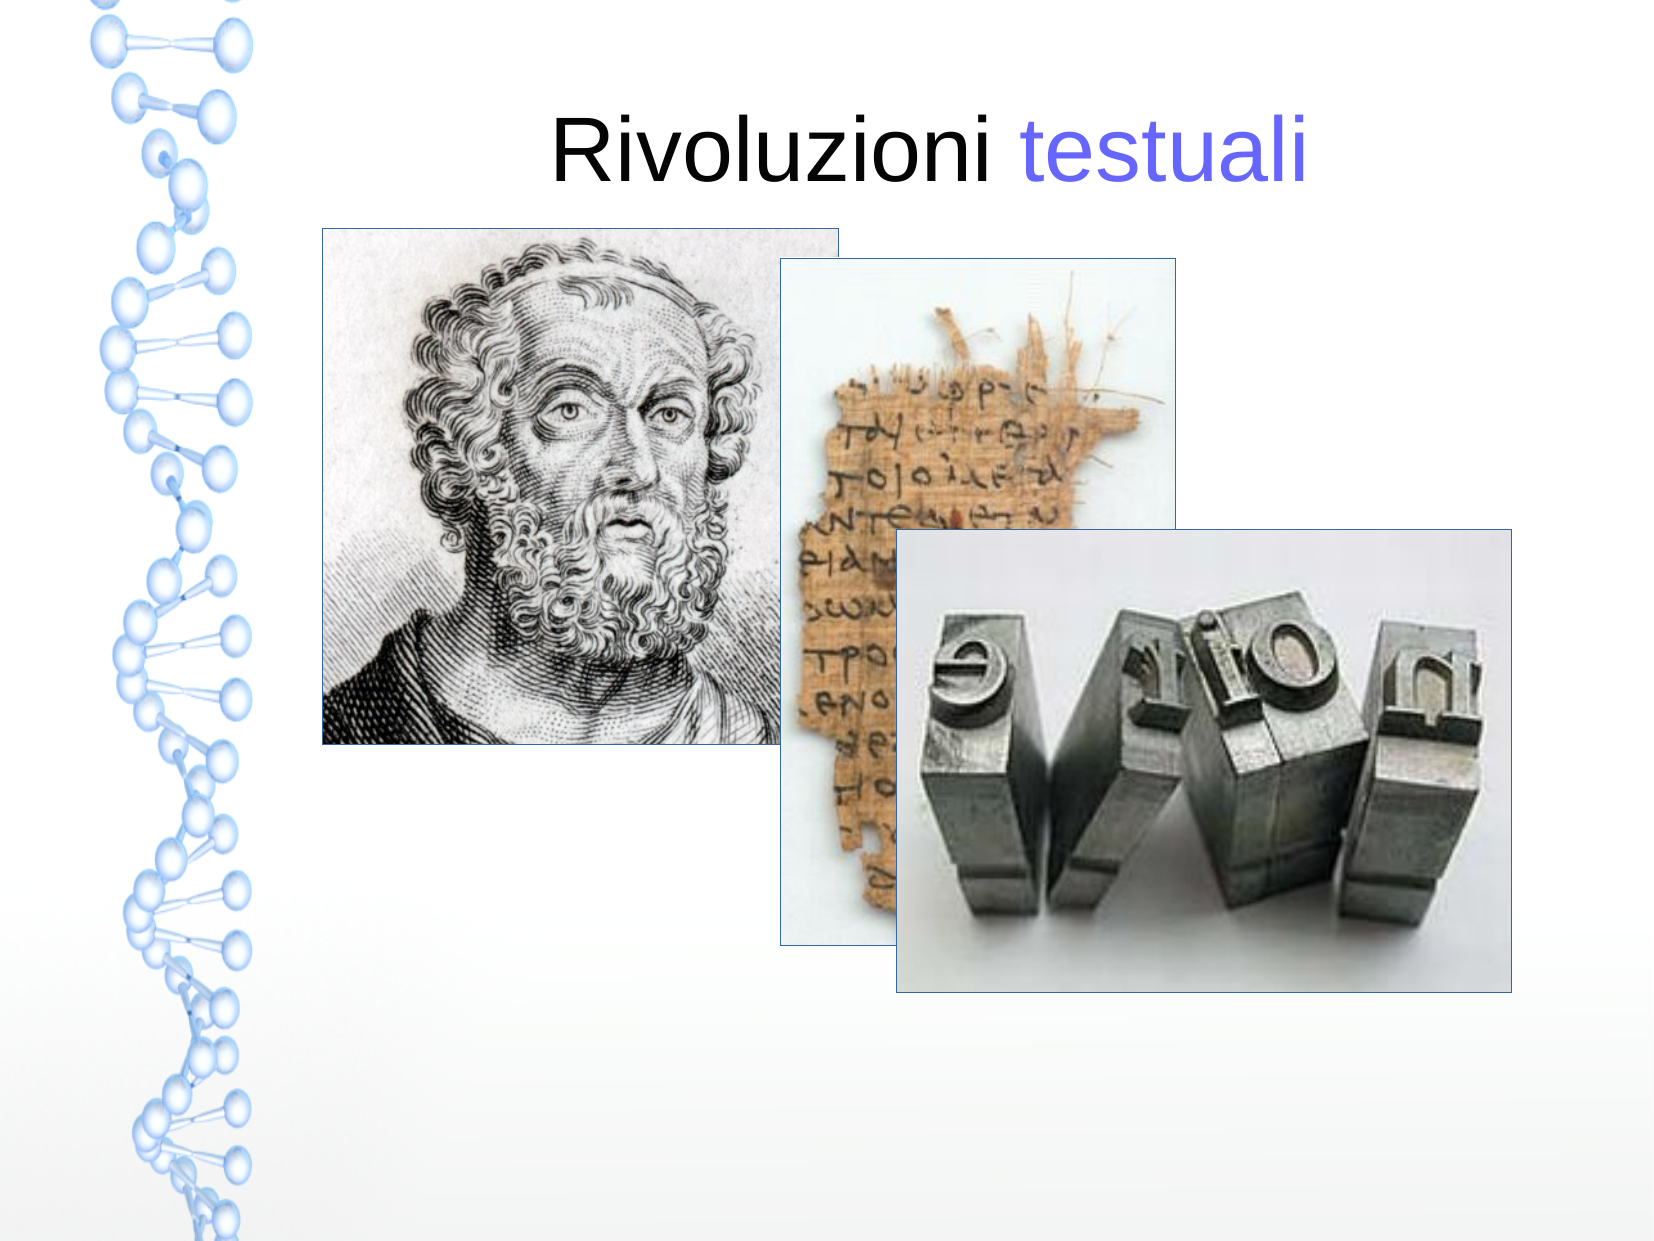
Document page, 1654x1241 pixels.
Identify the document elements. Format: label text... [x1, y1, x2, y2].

title Rivoluzioni testuali [265, 47, 1595, 252]
picture [0, 0, 1654, 1241]
